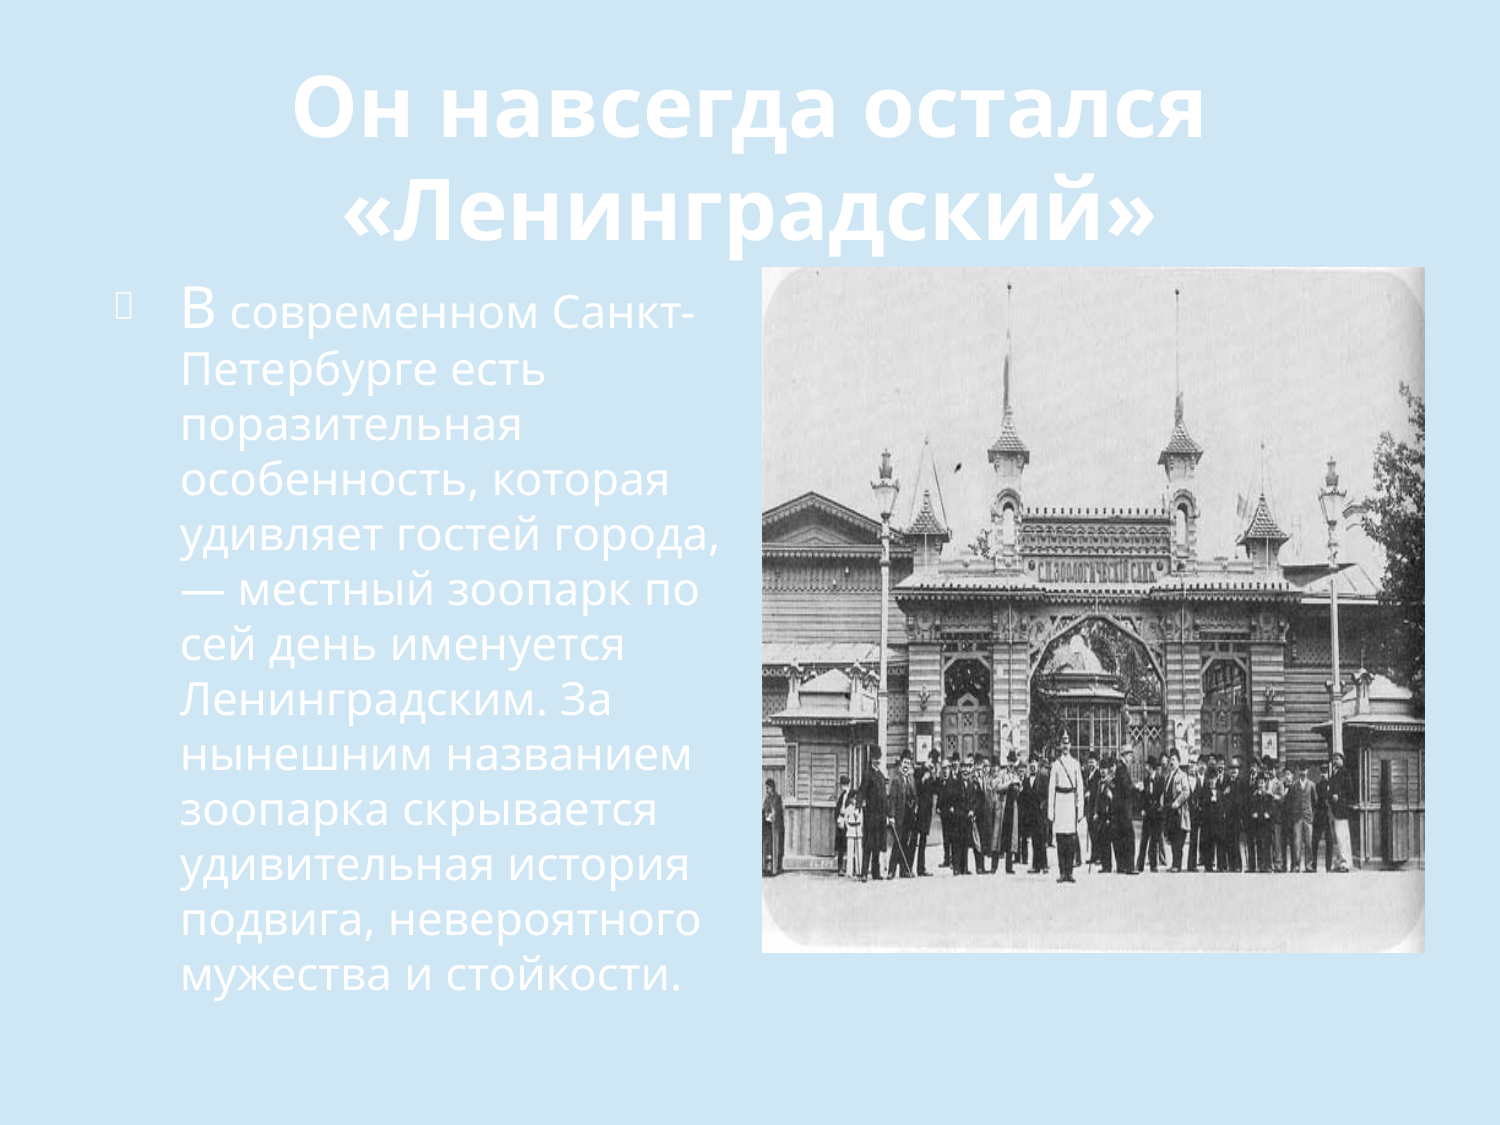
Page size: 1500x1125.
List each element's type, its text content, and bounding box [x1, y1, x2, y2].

picture [762, 267, 1425, 953]
title Он навсегда остался «Ленинградский» [75, 45, 1425, 233]
list В современном Санкт-Петербурге есть поразительная особенность, которая удивляет гостей города,— местный зоопарк по сей день именуется Ленинградским. За нынешним названием зоопарка скрывается удивительная история подвига, невероятного мужества и стойкости. [75, 262, 738, 1005]
